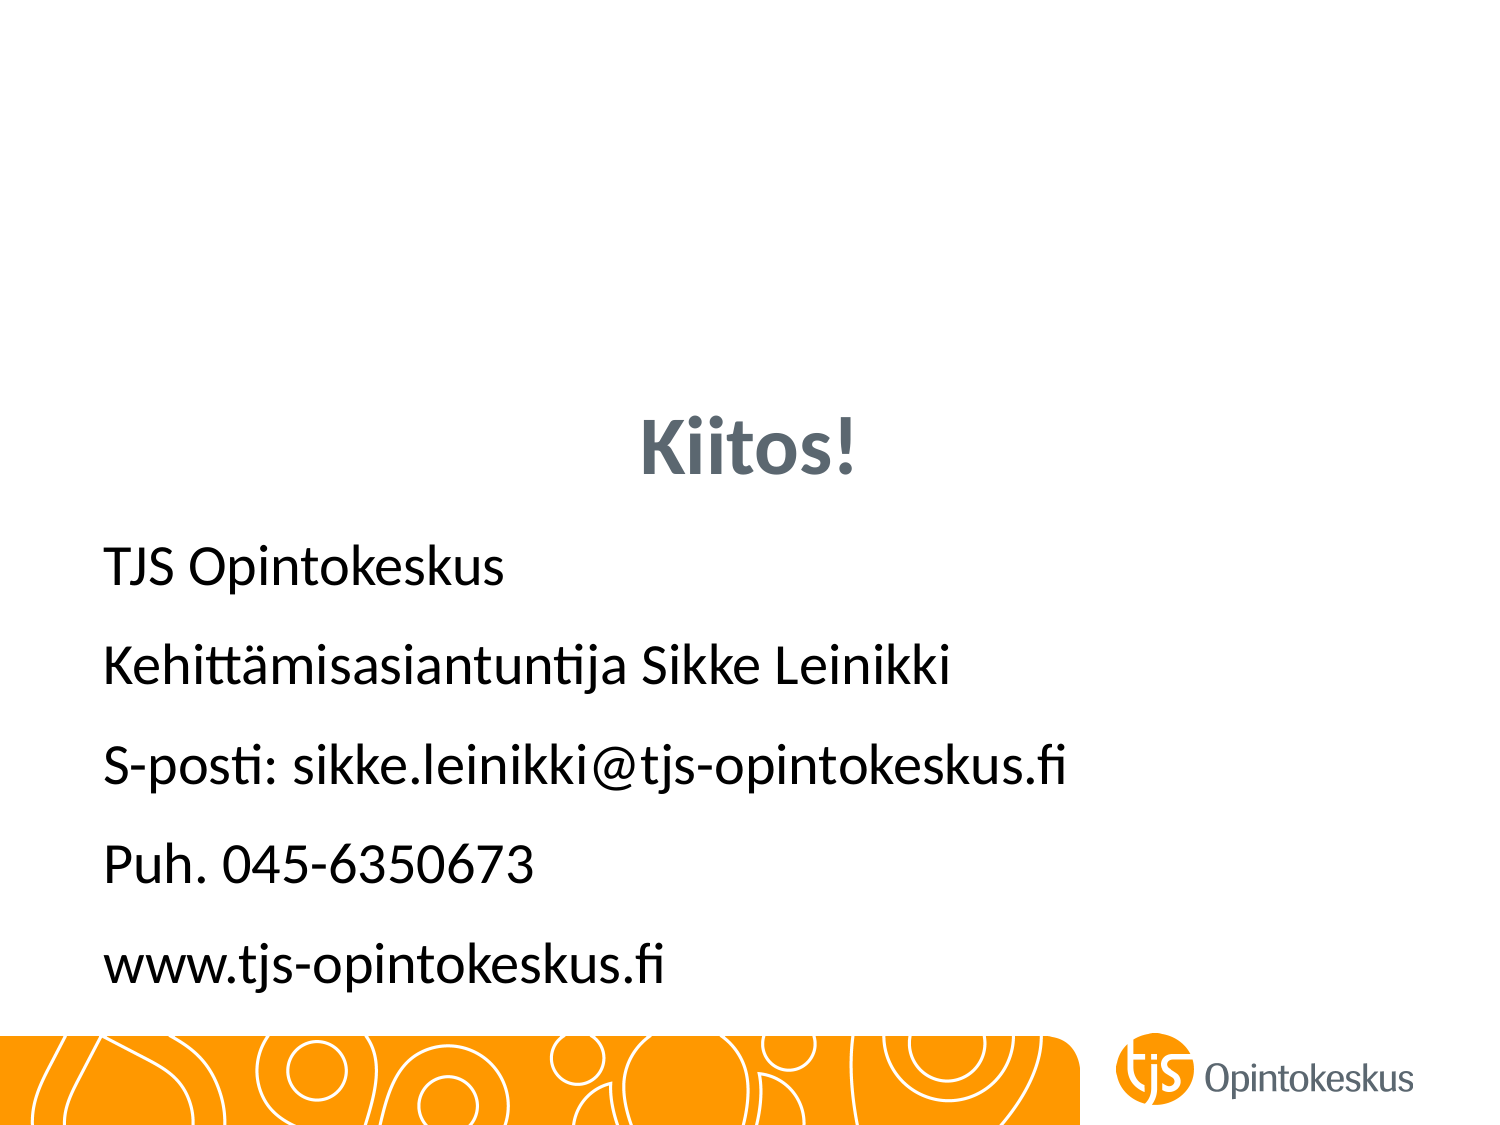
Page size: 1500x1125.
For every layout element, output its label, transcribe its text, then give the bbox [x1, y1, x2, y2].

title Kiitos! [88, 383, 1412, 473]
list TJS Opintokeskus Kehittämisasiantuntija Sikke Leinikki S-posti: sikke.leinikki@tjs-opintokeskus.fi Puh. 045-6350673 www.tjs-opintokeskus.fi [88, 519, 1412, 1003]
picture [0, 1036, 1080, 1125]
picture [1116, 1033, 1413, 1105]
